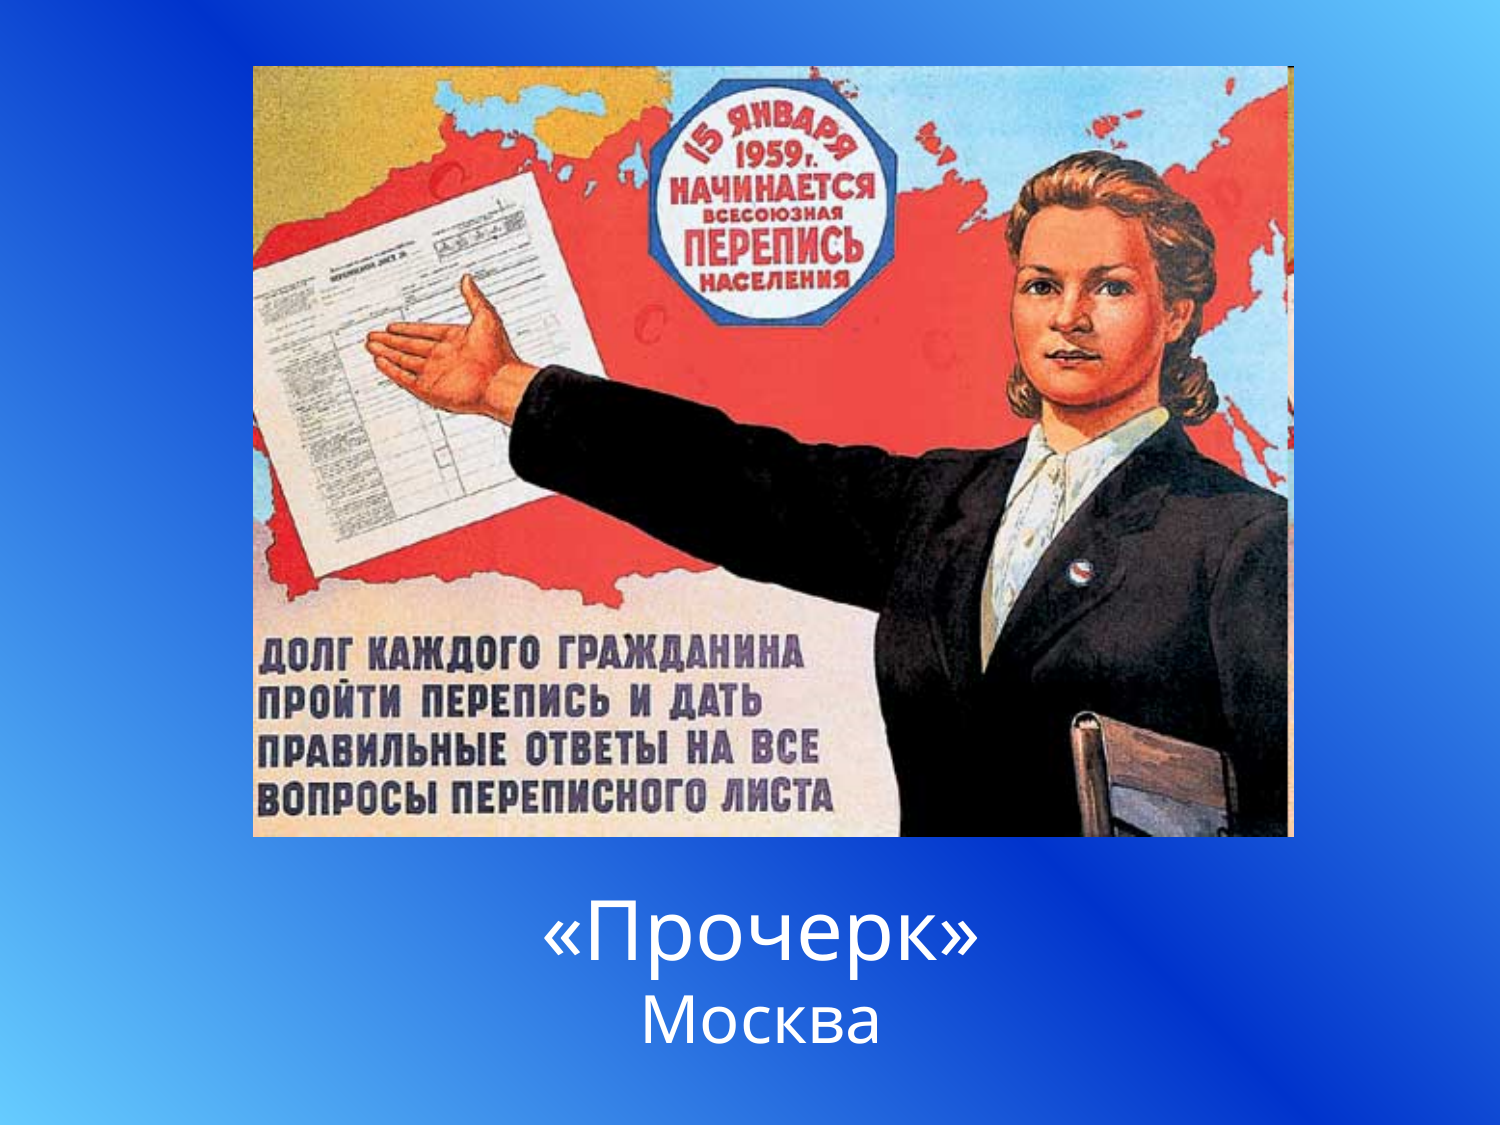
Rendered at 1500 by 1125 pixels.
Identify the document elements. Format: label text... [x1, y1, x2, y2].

picture [253, 66, 1294, 837]
text_box «Прочерк» Москва [123, 846, 1399, 1088]
